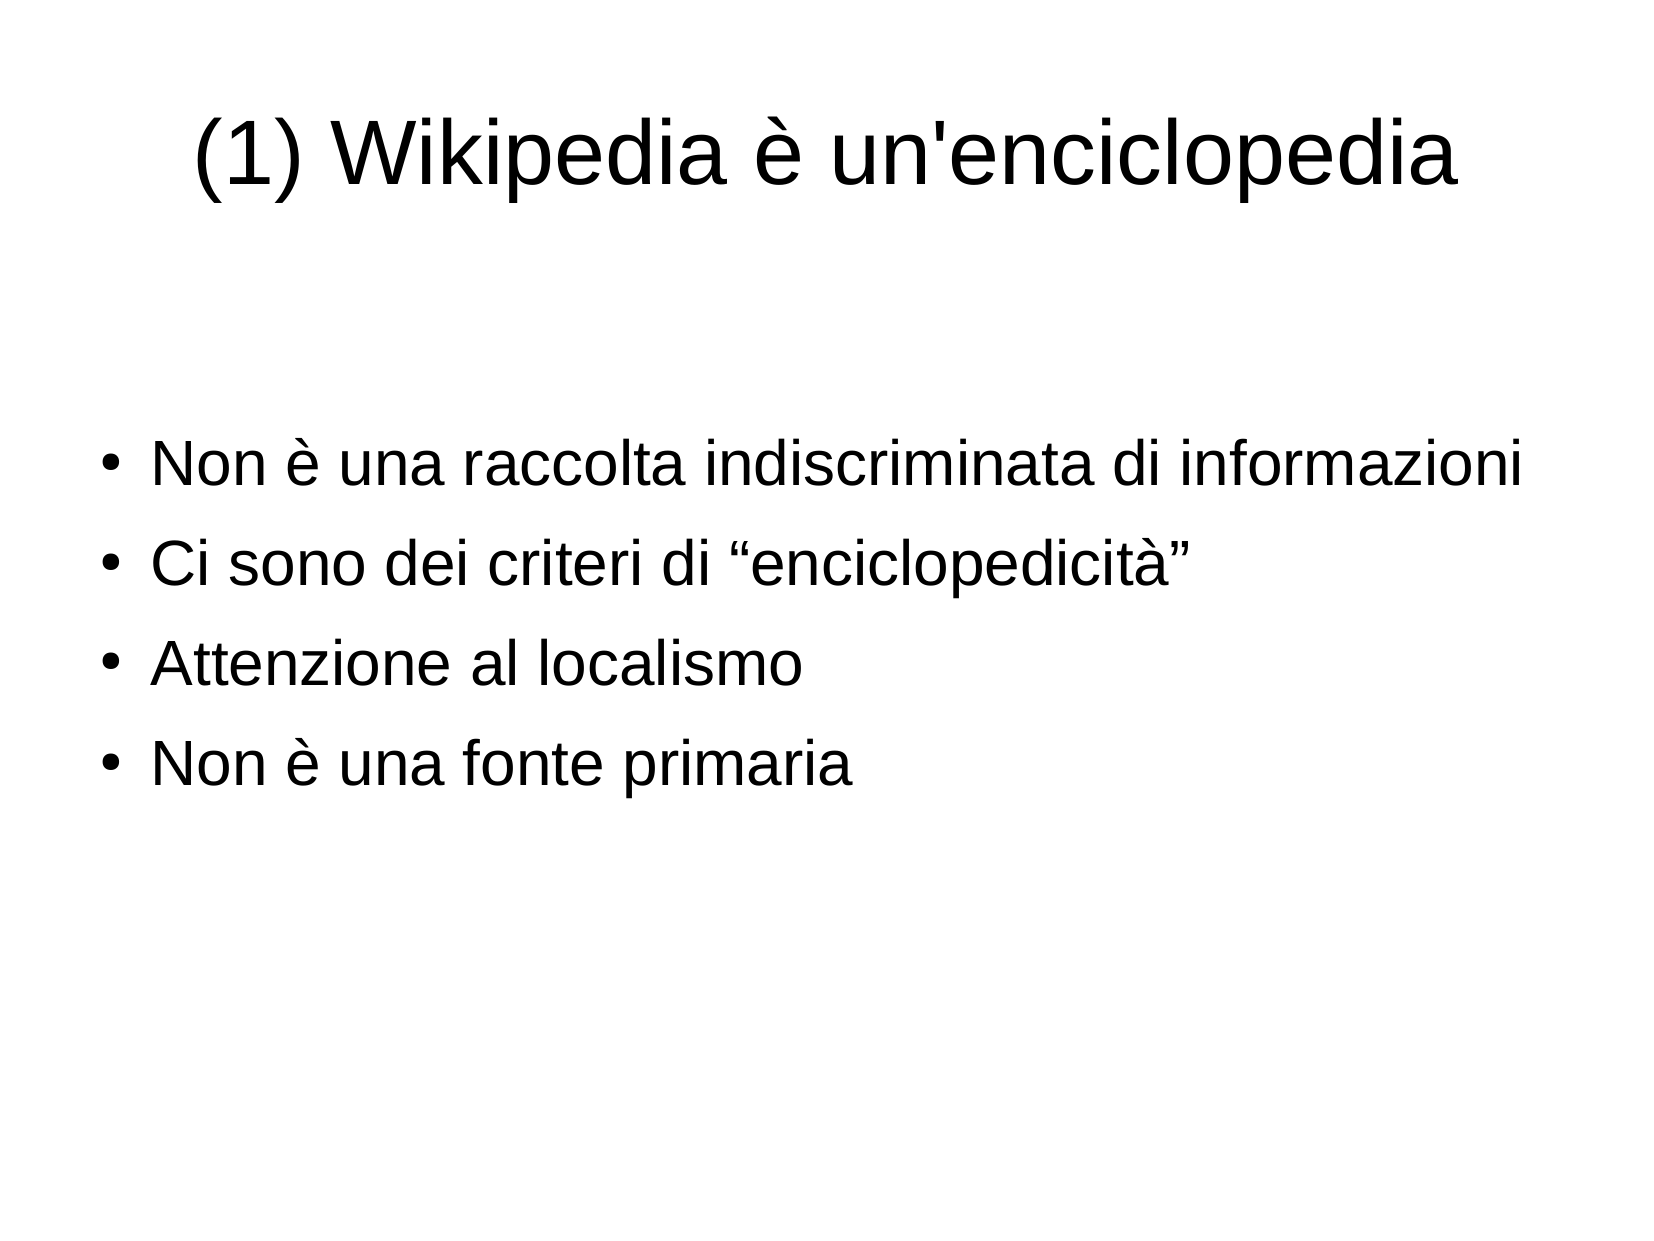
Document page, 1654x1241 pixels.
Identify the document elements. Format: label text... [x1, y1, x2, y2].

title (1) Wikipedia è un'enciclopedia [82, 49, 1571, 257]
list Non è una raccolta indiscriminata di informazioni Ci sono dei criteri di “enciclopedicità” Attenzione al localismo Non è una fonte primaria [82, 427, 1538, 813]
